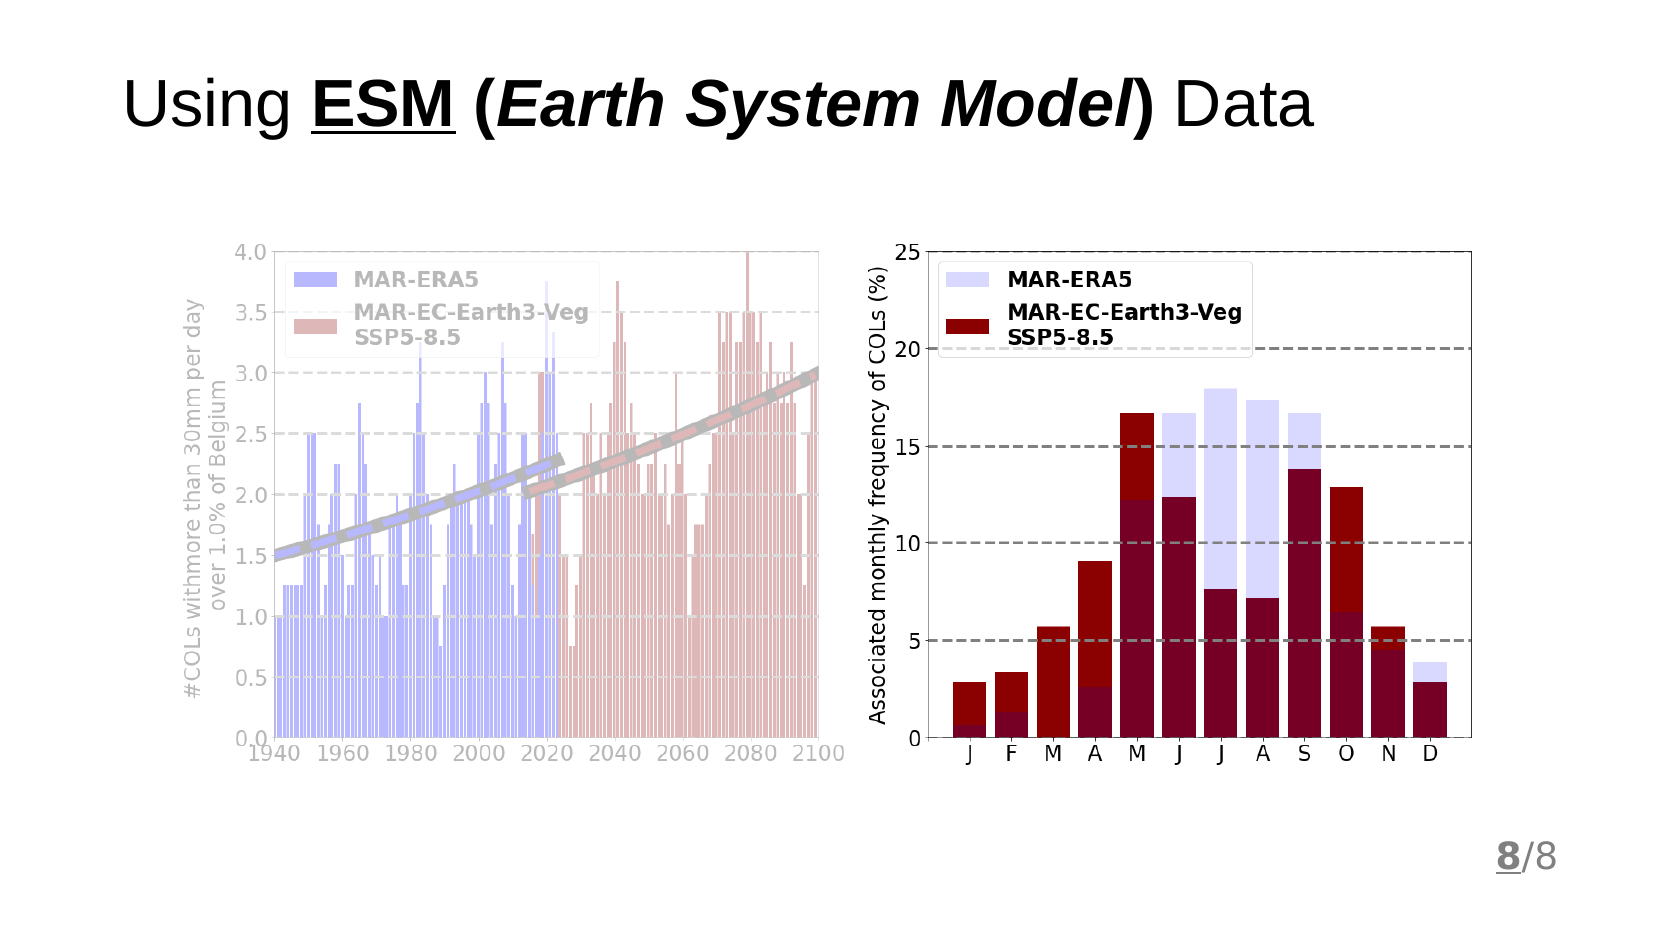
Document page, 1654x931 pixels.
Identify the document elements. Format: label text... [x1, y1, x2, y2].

text_box [118, 236, 857, 827]
text_box 8/8 [1480, 827, 1595, 898]
text_box Using ESM (Earth System Model) Data [107, 59, 1506, 224]
picture [856, 236, 1477, 771]
